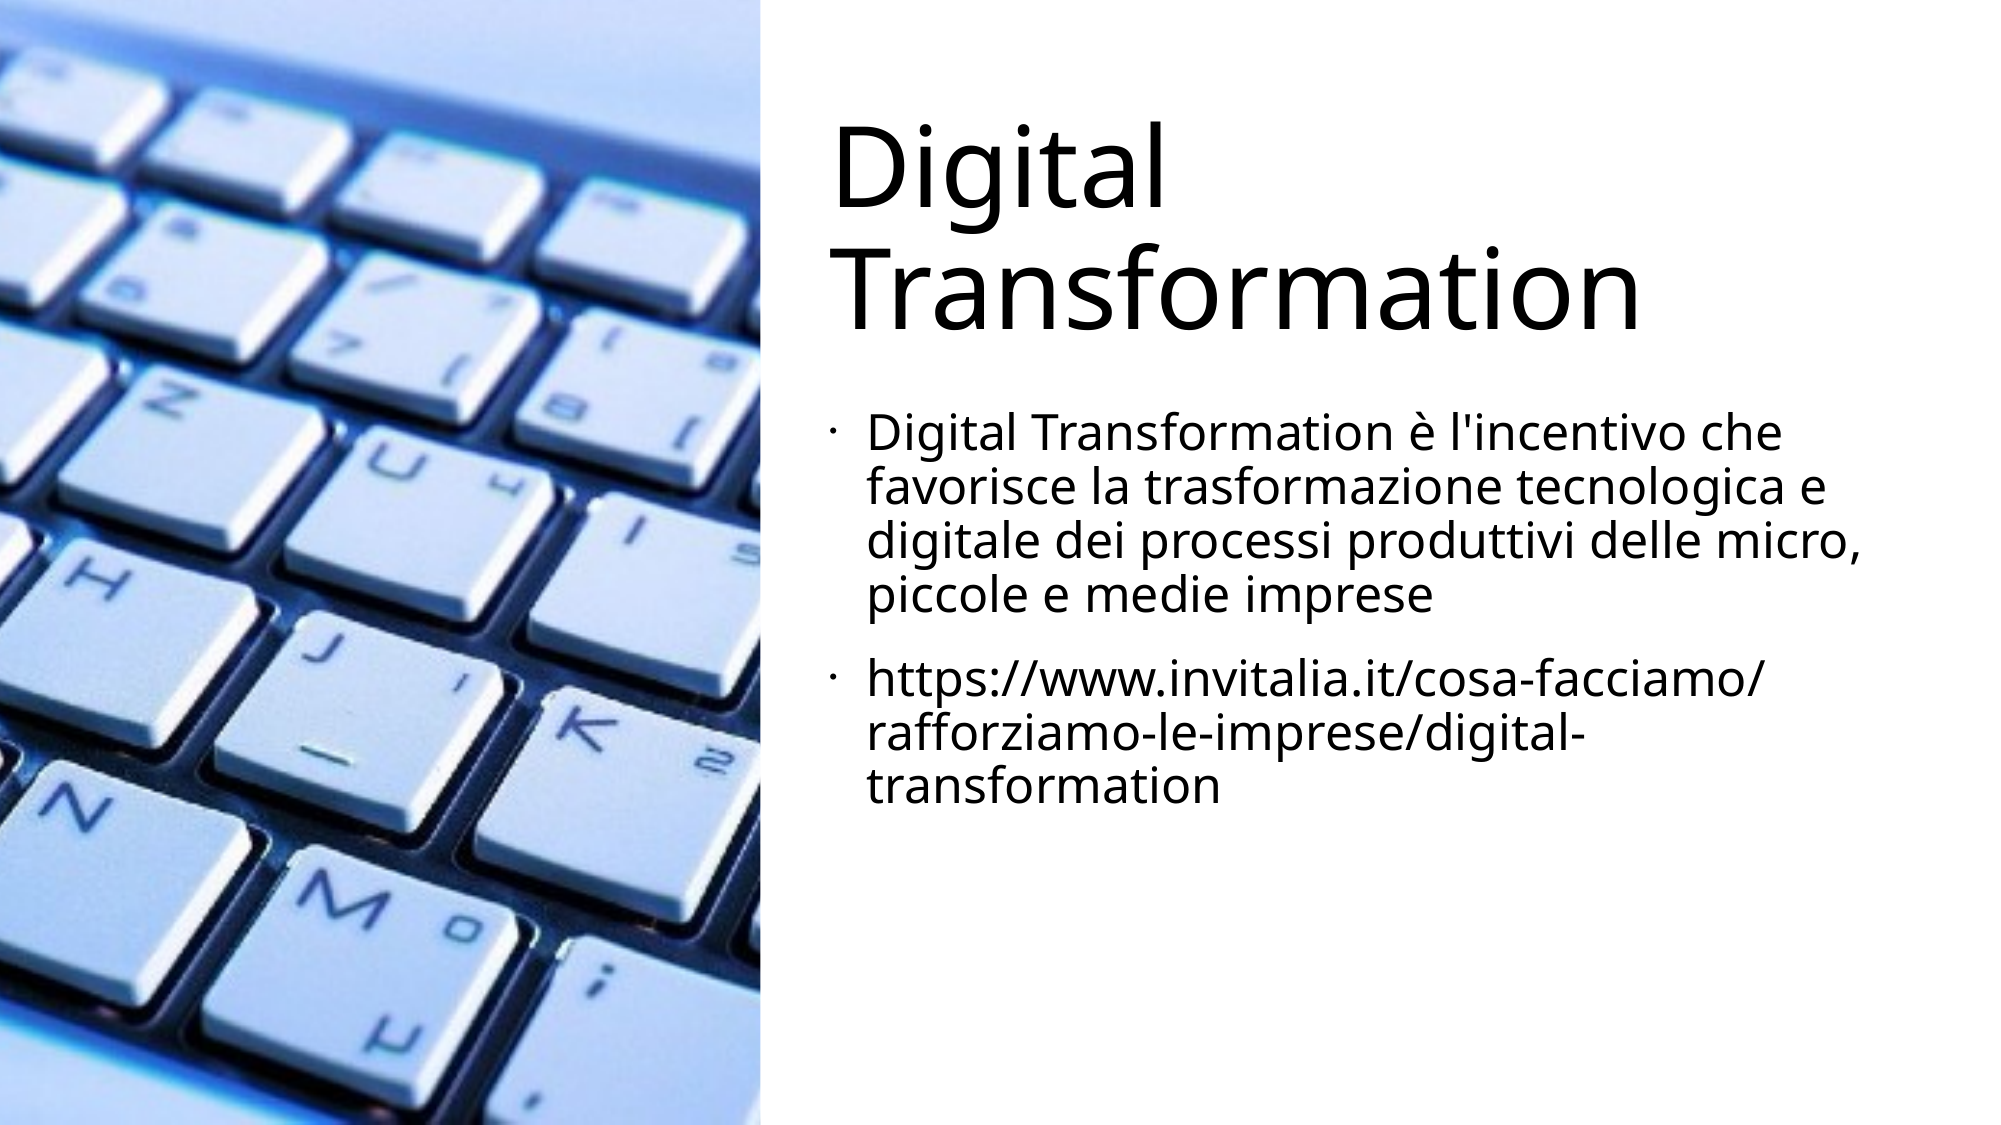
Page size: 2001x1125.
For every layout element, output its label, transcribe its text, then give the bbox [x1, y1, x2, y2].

title Digital Transformation [814, 103, 1895, 379]
picture [0, 0, 761, 1125]
list Digital Transformation è l'incentivo che favorisce la trasformazione tecnologica e digitale dei processi produttivi delle micro, piccole e medie imprese https://www.invitalia.it/cosa-facciamo/rafforziamo-le-imprese/digital-transformation [814, 399, 1895, 1021]
